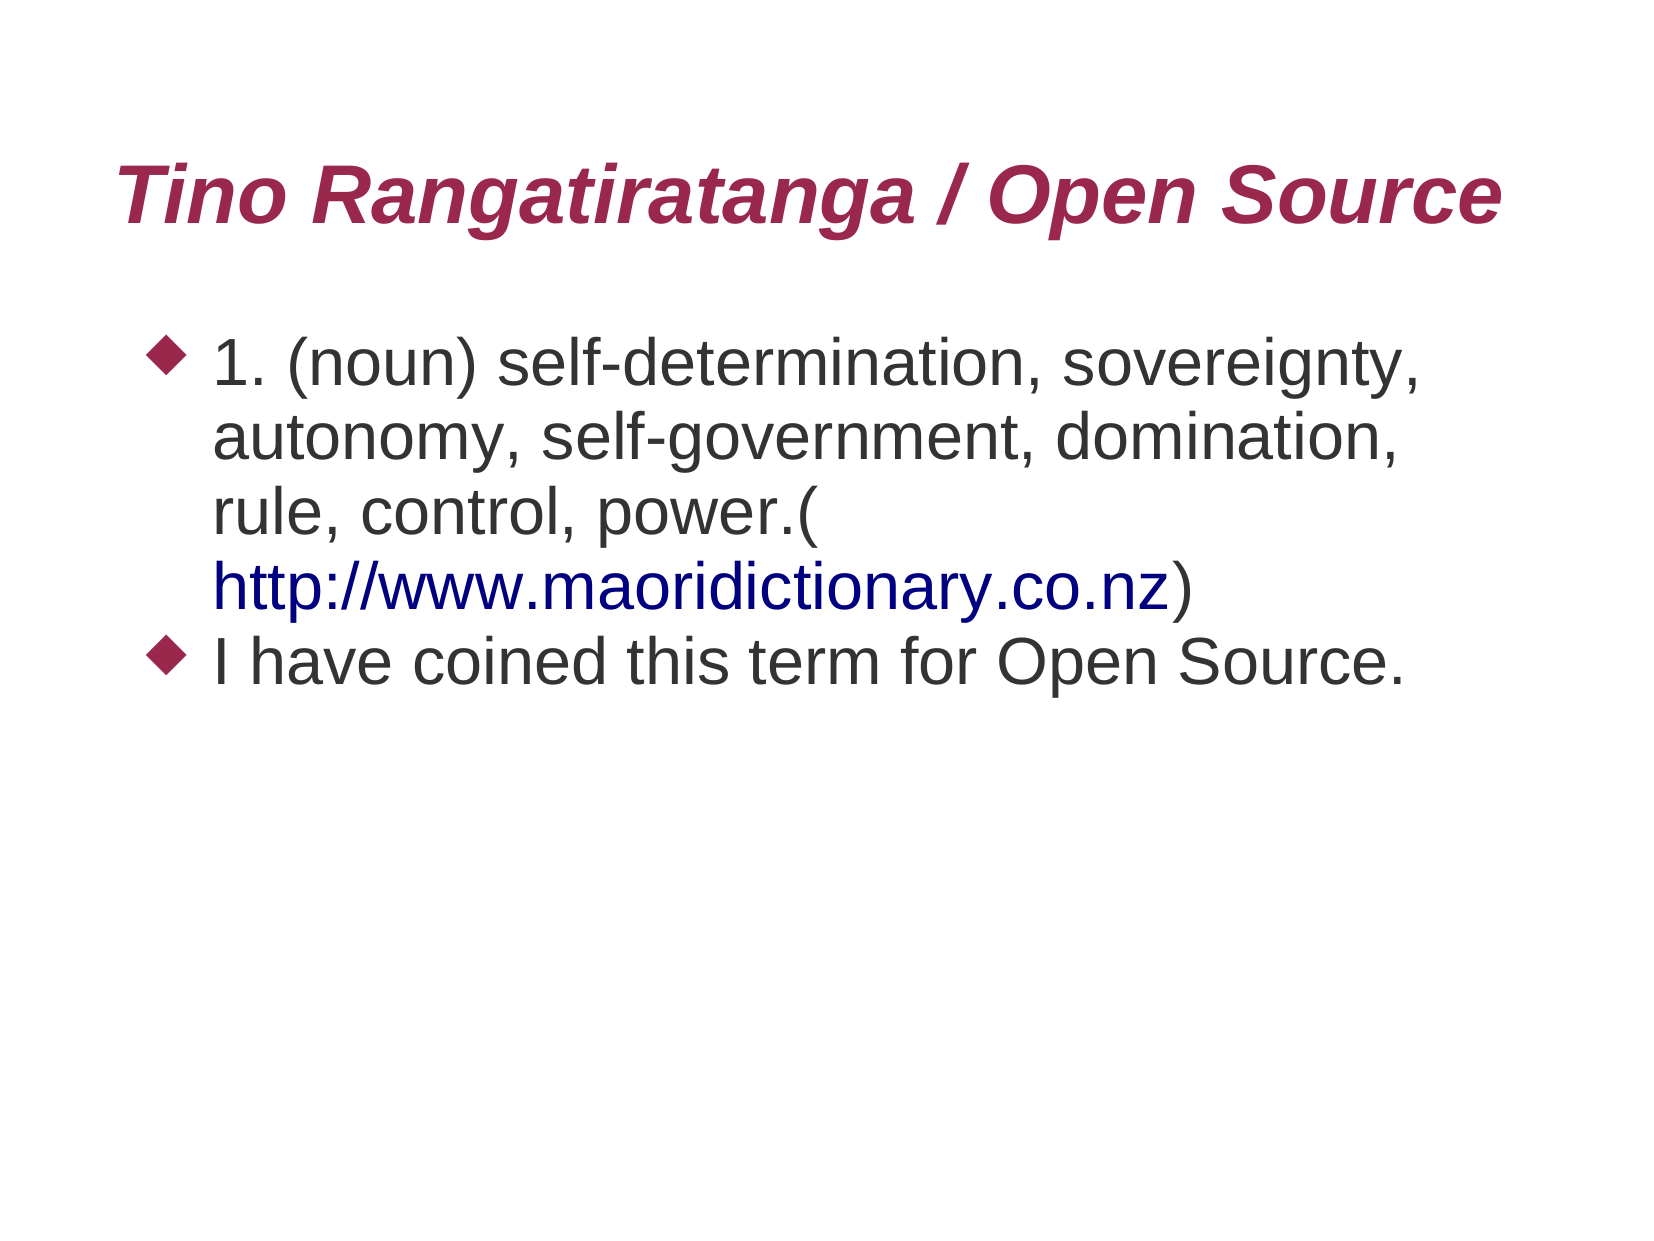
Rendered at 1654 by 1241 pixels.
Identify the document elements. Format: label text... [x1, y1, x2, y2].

list 1. (noun) self-determination, sovereignty, autonomy, self-government, domination, rule, control, power.(http://www.maoridictionary.co.nz) I have coined this term for Open Source. [129, 324, 1489, 975]
title Tino Rangatiratanga / Open Source [82, 90, 1536, 298]
